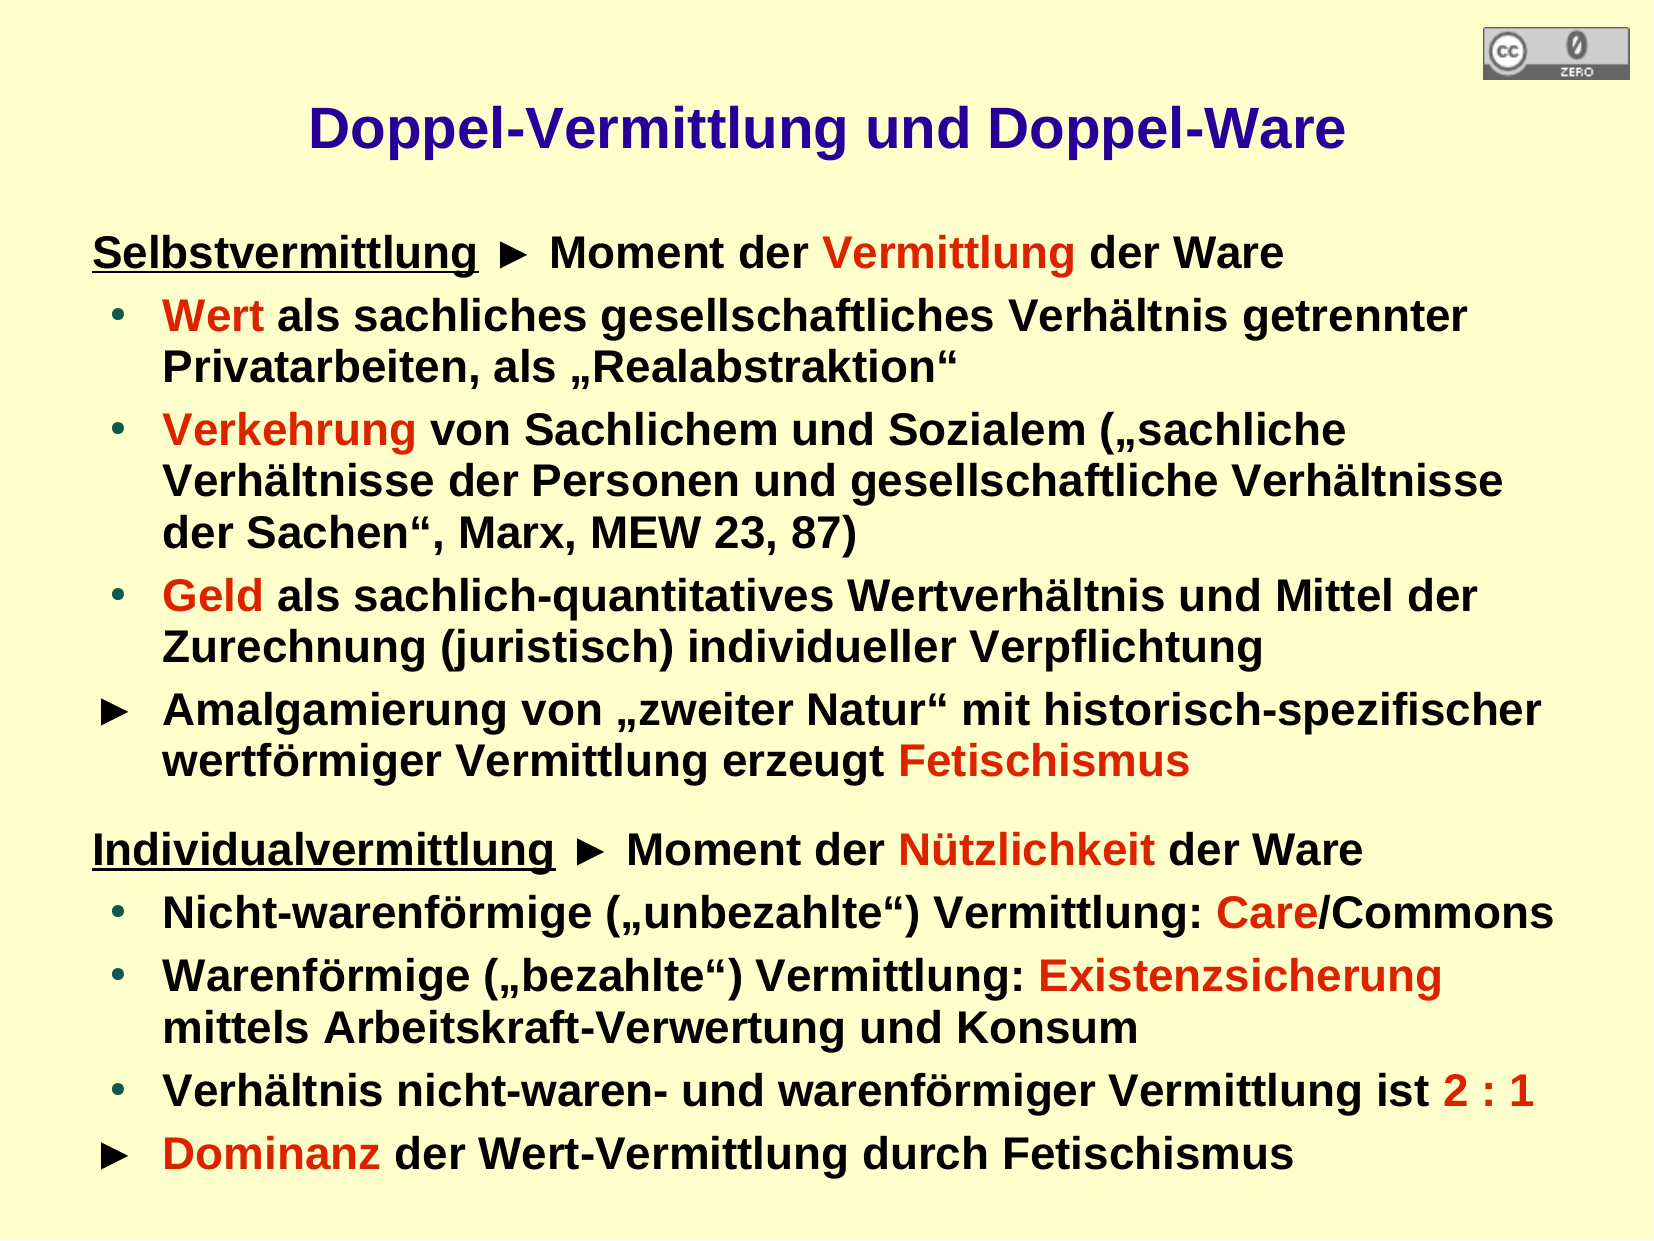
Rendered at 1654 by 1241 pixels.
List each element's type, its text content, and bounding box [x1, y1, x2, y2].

list Selbstvermittlung ► Moment der Vermittlung der Ware Wert als sachliches gesellschaftliches Verhältnis getrennter Privatarbeiten, als „Realabstraktion“ Verkehrung von Sachlichem und Sozialem („sachliche Verhältnisse der Personen und gesellschaftliche Verhältnisse der Sachen“, Marx, MEW 23, 87) Geld als sachlich-quantitatives Wertverhältnis und Mittel der Zurechnung (juristisch) individueller Verpflichtung ► Amalgamierung von „zweiter Natur“ mit historisch-spezifischer wertförmiger Vermittlung erzeugt Fetischismus Individualvermittlung ► Moment der Nützlichkeit der Ware Nicht-warenförmige („unbezahlte“) Vermittlung: Care/Commons Warenförmige („bezahlte“) Vermittlung: Existenzsicherung mittels Arbeitskraft-Verwertung und Konsum Verhältnis nicht-waren- und warenförmiger Vermittlung ist 2 : 1 ► Dominanz der Wert-Vermittlung durch Fetischismus [92, 226, 1565, 1180]
picture [1483, 27, 1630, 80]
title Doppel-Vermittlung und Doppel-Ware [86, 49, 1571, 207]
